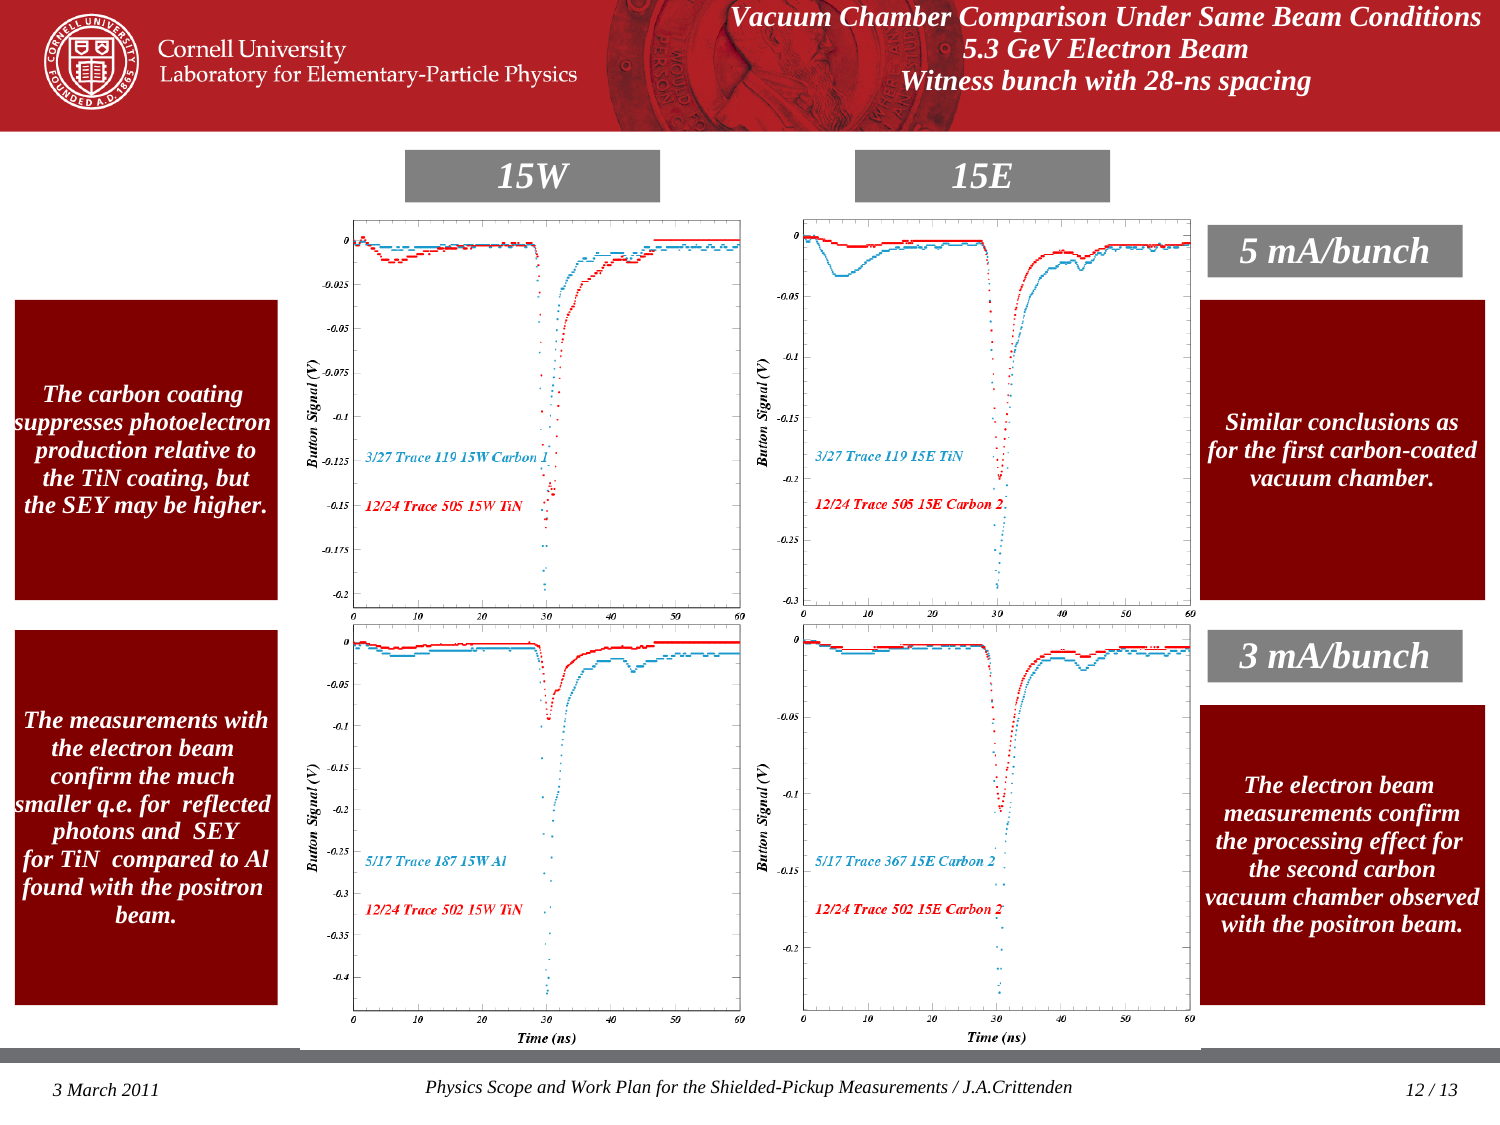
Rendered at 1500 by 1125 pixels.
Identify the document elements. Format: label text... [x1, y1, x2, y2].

text_box 5 mA/bunch [1207, 224, 1463, 278]
text_box Vacuum Chamber Comparison Under Same Beam Conditions 5.3 GeV Electron Beam Witness bunch with 28-ns spacing [712, 0, 1500, 136]
picture [300, 215, 1201, 1051]
picture [0, 0, 712, 132]
text_box 15W [405, 149, 661, 203]
text_box The electron beam measurements confirm the processing effect for the second carbon vacuum chamber observed with the positron beam. [1200, 705, 1486, 1006]
text_box 15E [855, 149, 1111, 203]
text_box 3 mA/bunch [1207, 629, 1463, 683]
text_box Similar conclusions as for the first carbon-coated vacuum chamber. [1200, 299, 1486, 601]
text_box The measurements with the electron beam confirm the much smaller q.e. for reflected photons and SEY for TiN compared to Al found with the positron beam. [14, 630, 278, 1006]
text_box The carbon coating suppresses photoelectron production relative to the TiN coating, but the SEY may be higher. [14, 299, 278, 601]
